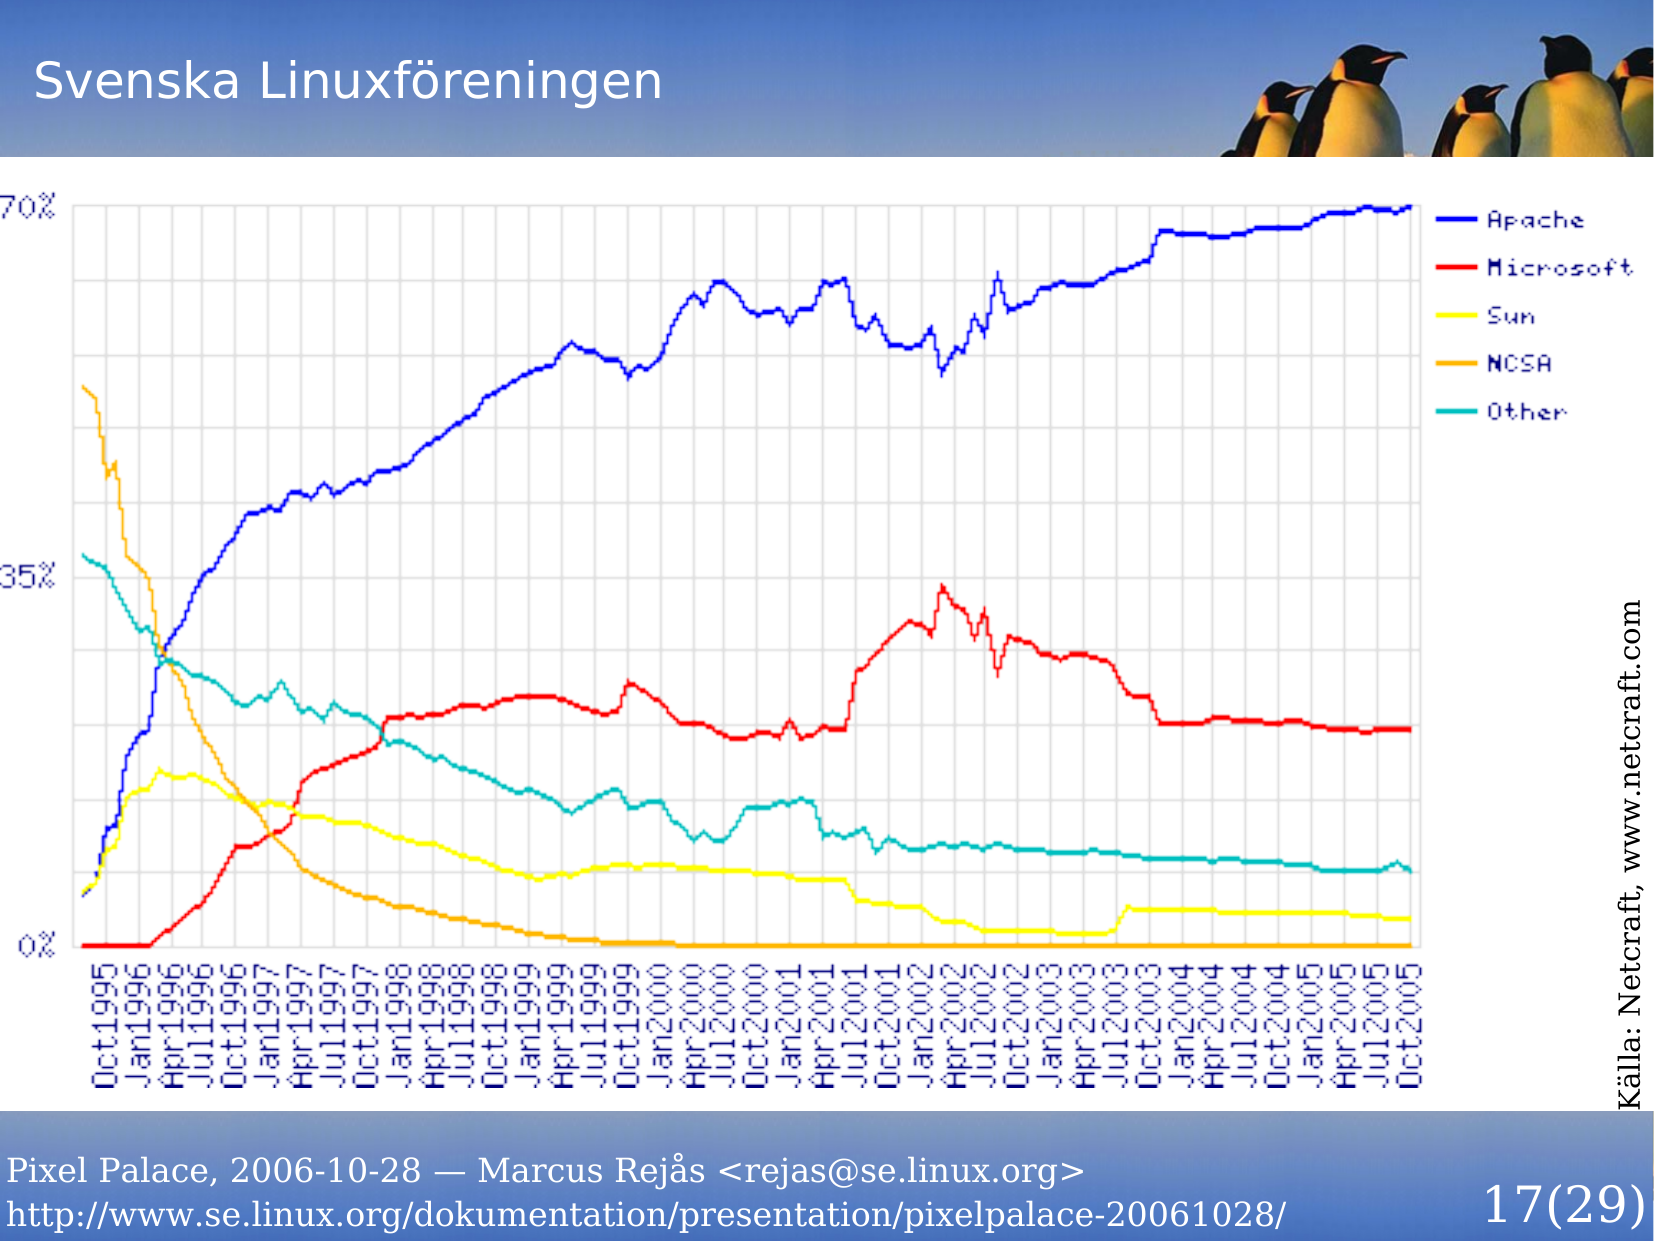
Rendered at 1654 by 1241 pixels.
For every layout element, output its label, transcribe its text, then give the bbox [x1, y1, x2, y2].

picture [0, 187, 1651, 1088]
text_box Källa: Netcraft, www.netcraft.com [1612, 610, 1647, 1112]
picture [0, 0, 1654, 157]
picture [0, 1111, 1654, 1241]
